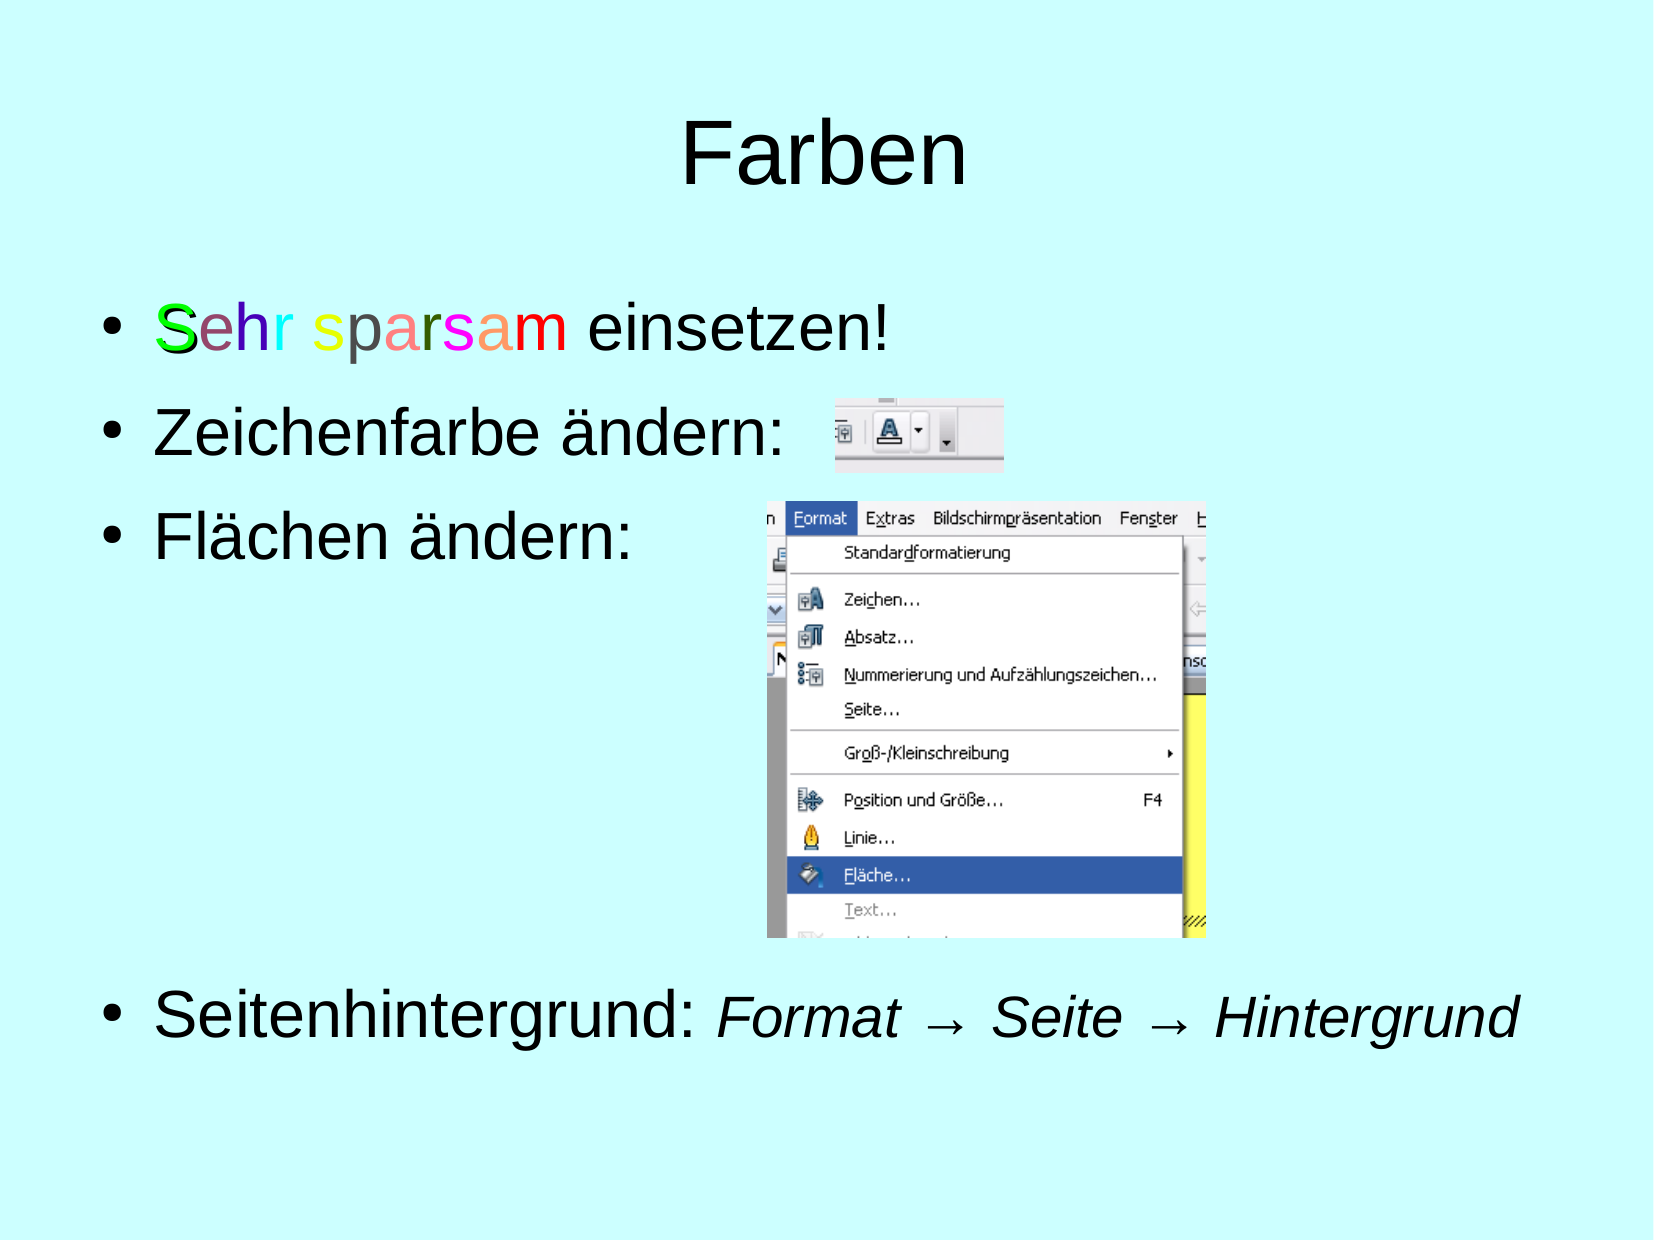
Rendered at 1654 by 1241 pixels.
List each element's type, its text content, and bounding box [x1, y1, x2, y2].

picture [835, 398, 1004, 473]
list Sehr sparsam einsetzen! Zeichenfarbe ändern: Flächen ändern: Seitenhintergrund: Format → Seite → Hintergrund [82, 290, 1571, 1094]
title Farben [82, 49, 1571, 257]
